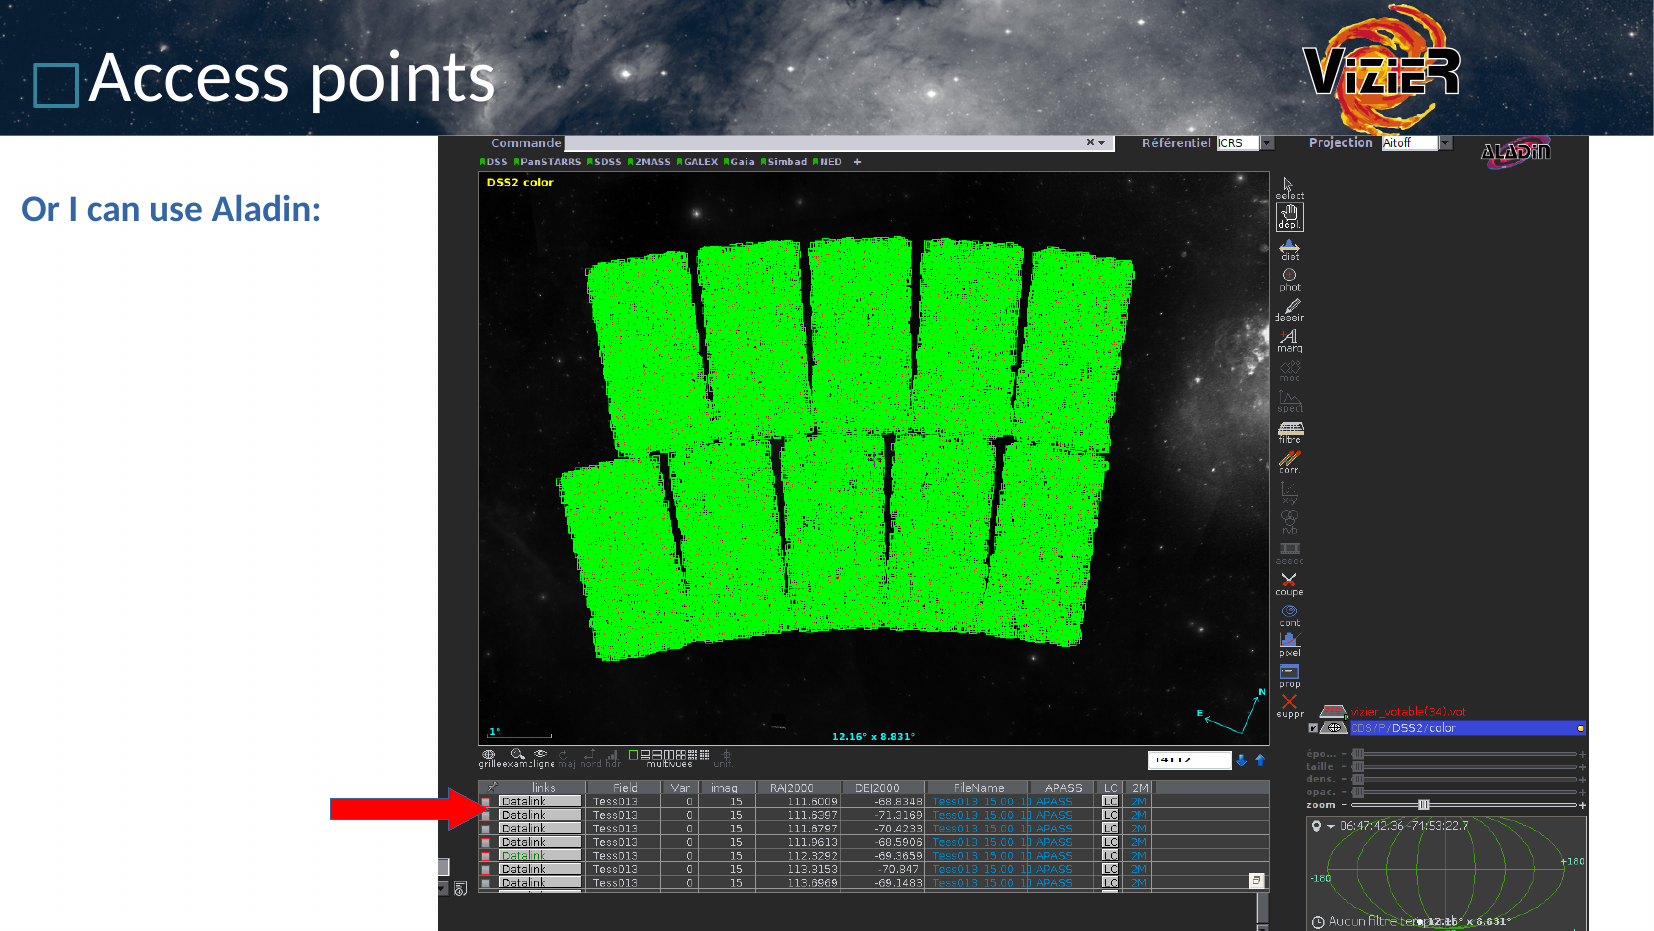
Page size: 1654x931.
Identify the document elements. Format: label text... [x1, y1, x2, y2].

title Access points [59, 17, 1394, 148]
list Or I can use Aladin: [0, 193, 1309, 525]
text_box [330, 787, 489, 831]
picture [0, 0, 1654, 931]
